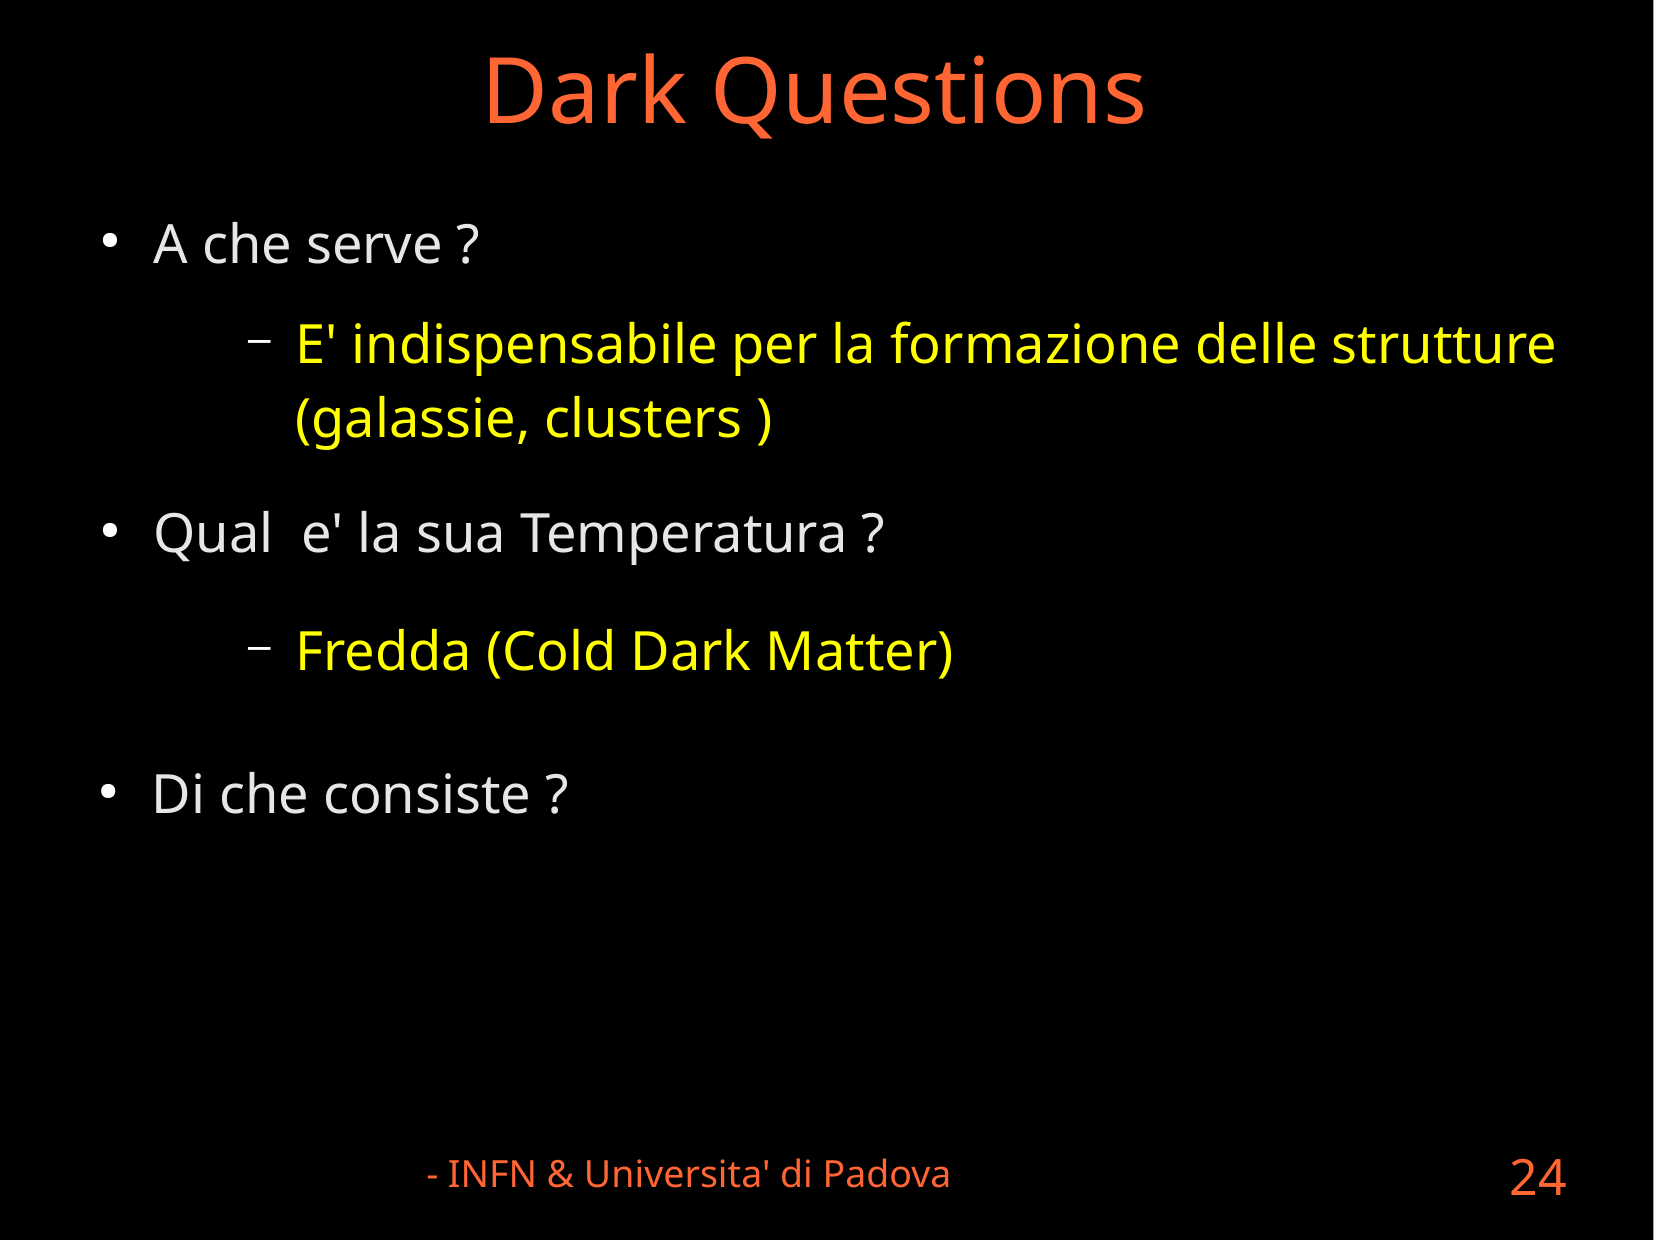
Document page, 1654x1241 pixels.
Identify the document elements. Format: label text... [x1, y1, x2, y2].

list Qual e' la sua Temperatura ? [82, 494, 1571, 608]
title Dark Questions [82, 19, 1571, 157]
list Fredda (Cold Dark Matter) [82, 612, 1571, 726]
list E' indispensabile per la formazione delle strutture (galassie, clusters ) [82, 305, 1571, 474]
list A che serve ? [82, 205, 1571, 305]
list Di che consiste ? [80, 755, 1570, 869]
